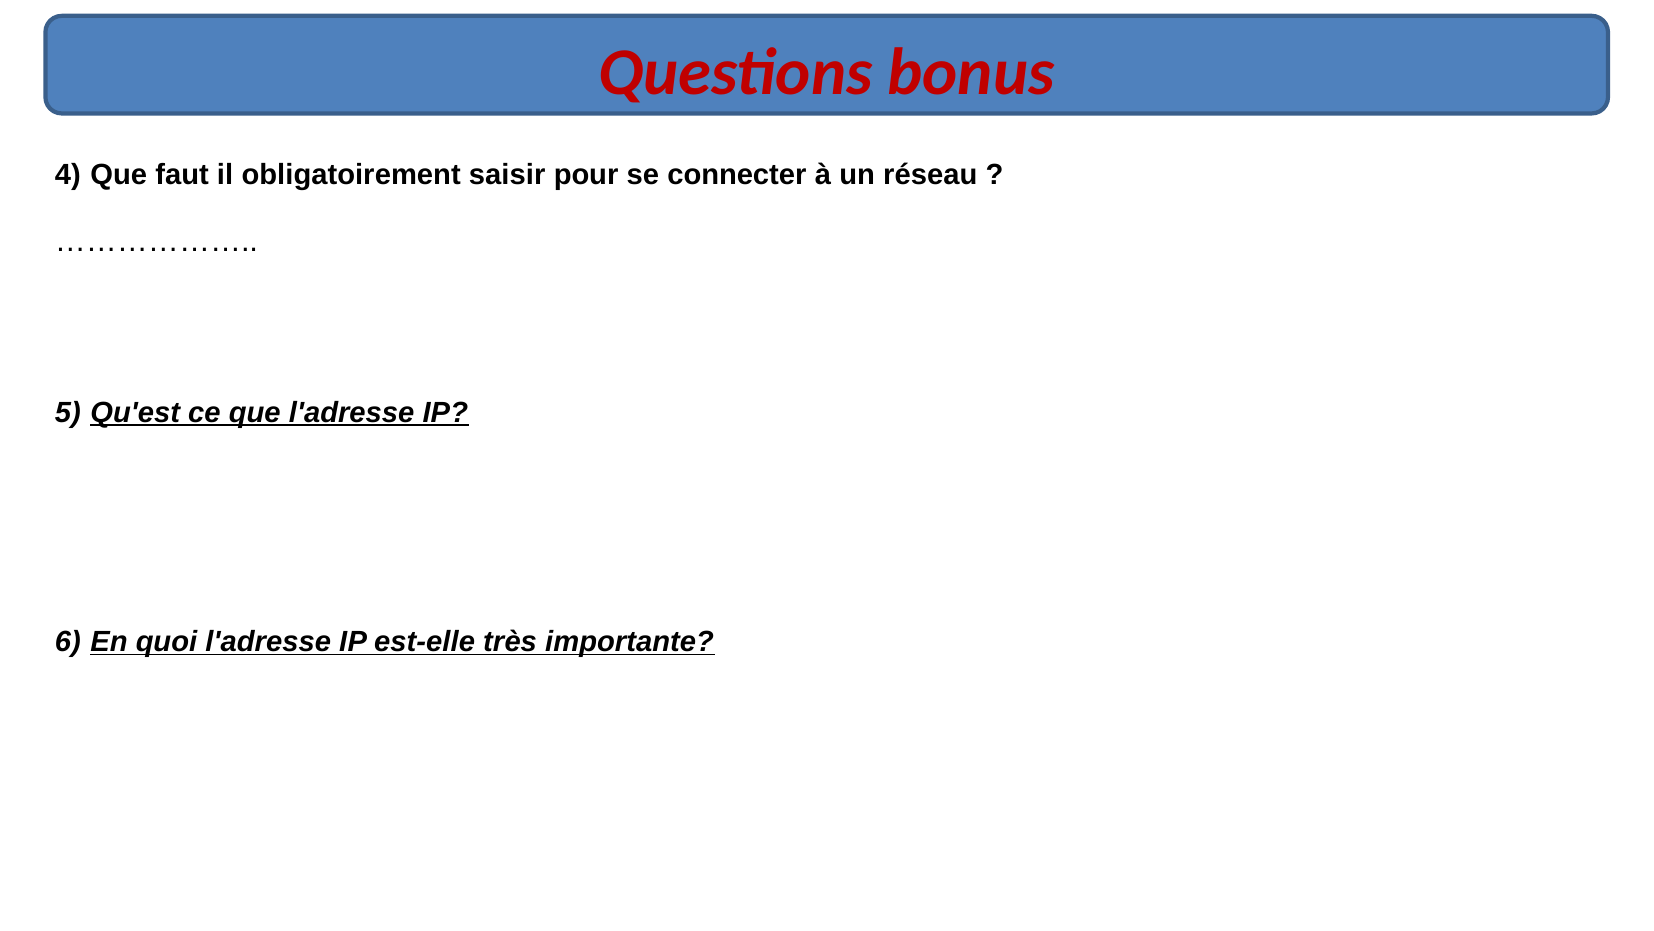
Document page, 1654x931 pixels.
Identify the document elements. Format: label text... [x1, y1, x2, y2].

text_box Questions bonus [45, 15, 1609, 114]
text_box Que faut il obligatoirement saisir pour se connecter à un réseau ? ……………….. Qu'est ce que l'adresse IP? En quoi l'adresse IP est-elle très importante? [52, 156, 1602, 889]
